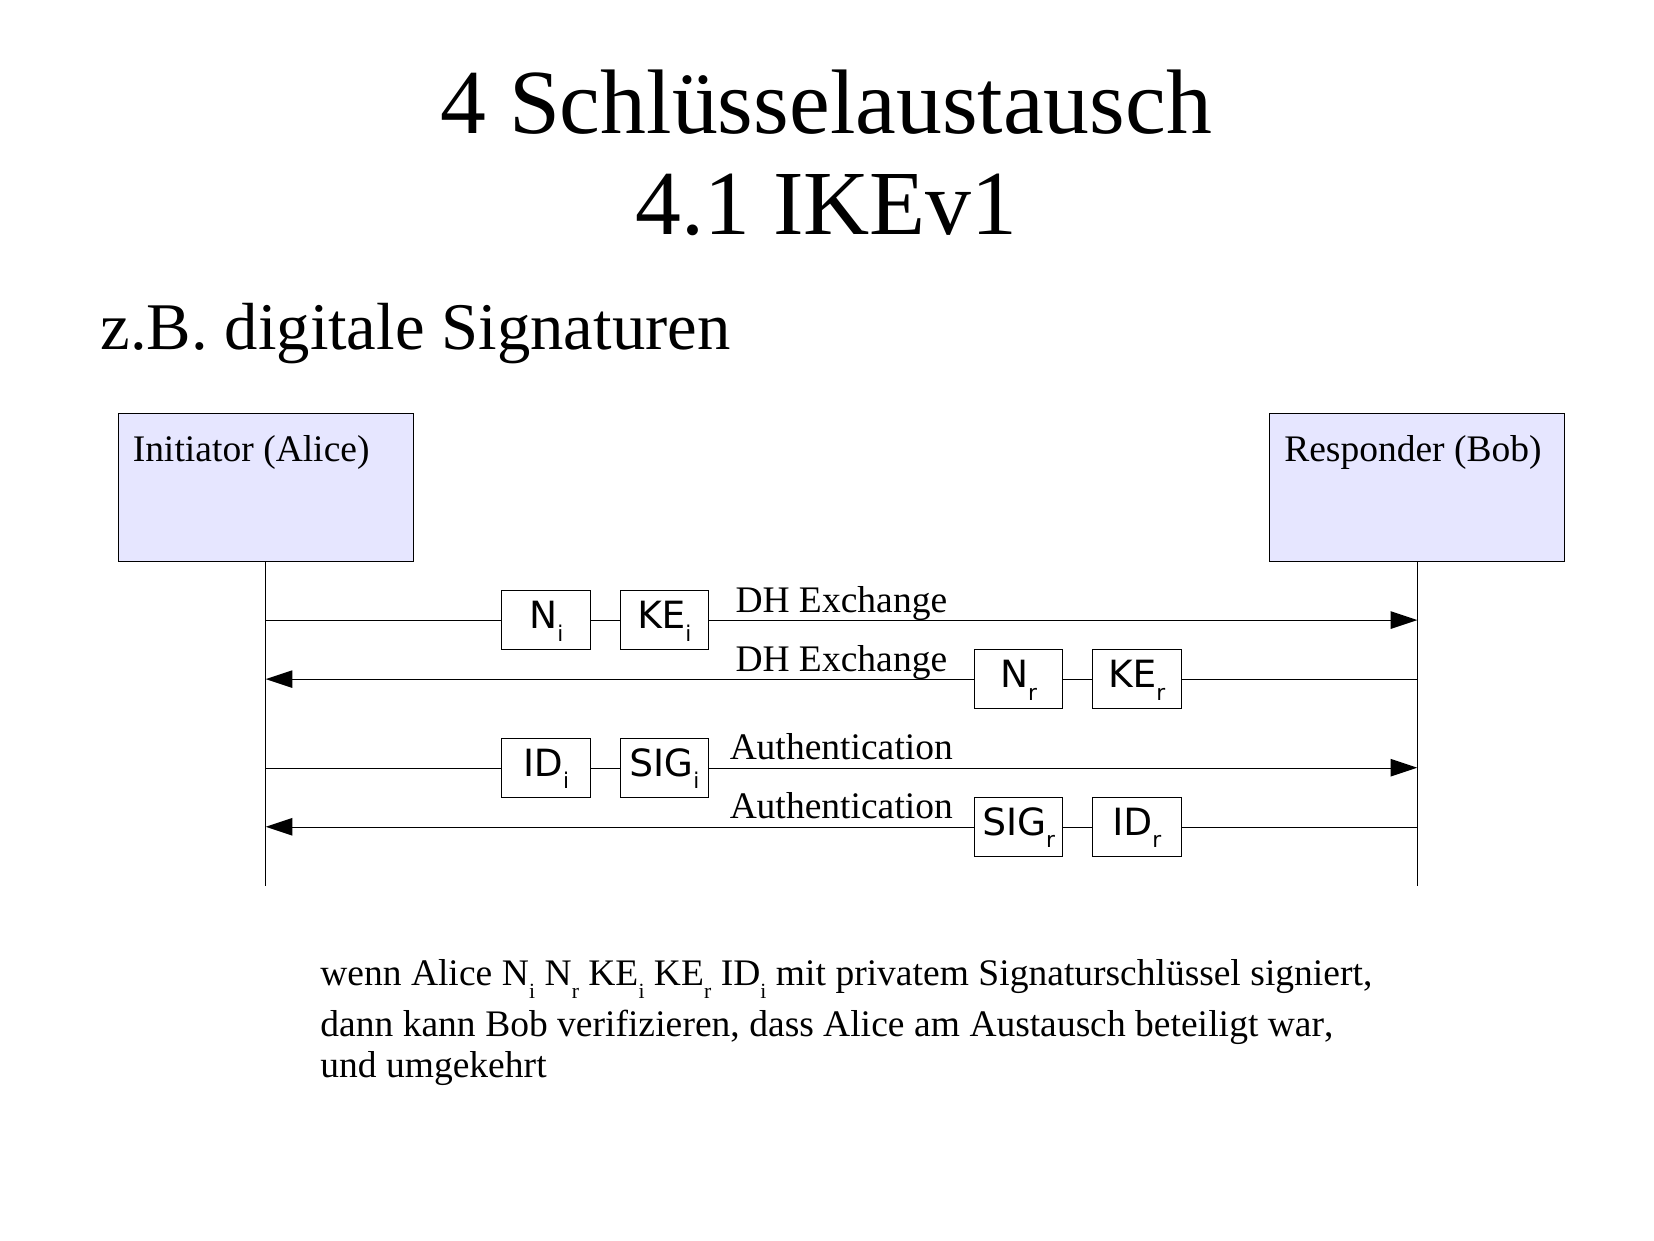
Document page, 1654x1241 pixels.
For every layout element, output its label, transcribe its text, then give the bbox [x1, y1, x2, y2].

text_box SIGi [620, 738, 709, 798]
text_box Ni [501, 590, 591, 650]
title 4 Schlüsselaustausch 4.1 IKEv1 [82, 49, 1571, 257]
list z.B. digitale Signaturen [82, 290, 1571, 944]
text_box Responder (Bob) [1269, 413, 1565, 562]
text_box wenn Alice Ni Nr KEi KEr IDi mit privatem Signaturschlüssel signiert, dann kann Bob verifizieren, dass Alice am Austausch beteiligt war, und umgekehrt [305, 944, 1367, 1094]
text_box SIGr [974, 797, 1063, 857]
text_box Nr [974, 649, 1063, 709]
text_box KEi [620, 590, 709, 650]
text_box IDr [1092, 797, 1182, 857]
list [82, 944, 1571, 1109]
text_box KEr [1092, 649, 1182, 709]
text_box IDi [501, 738, 591, 798]
text_box Initiator (Alice) [118, 413, 414, 562]
